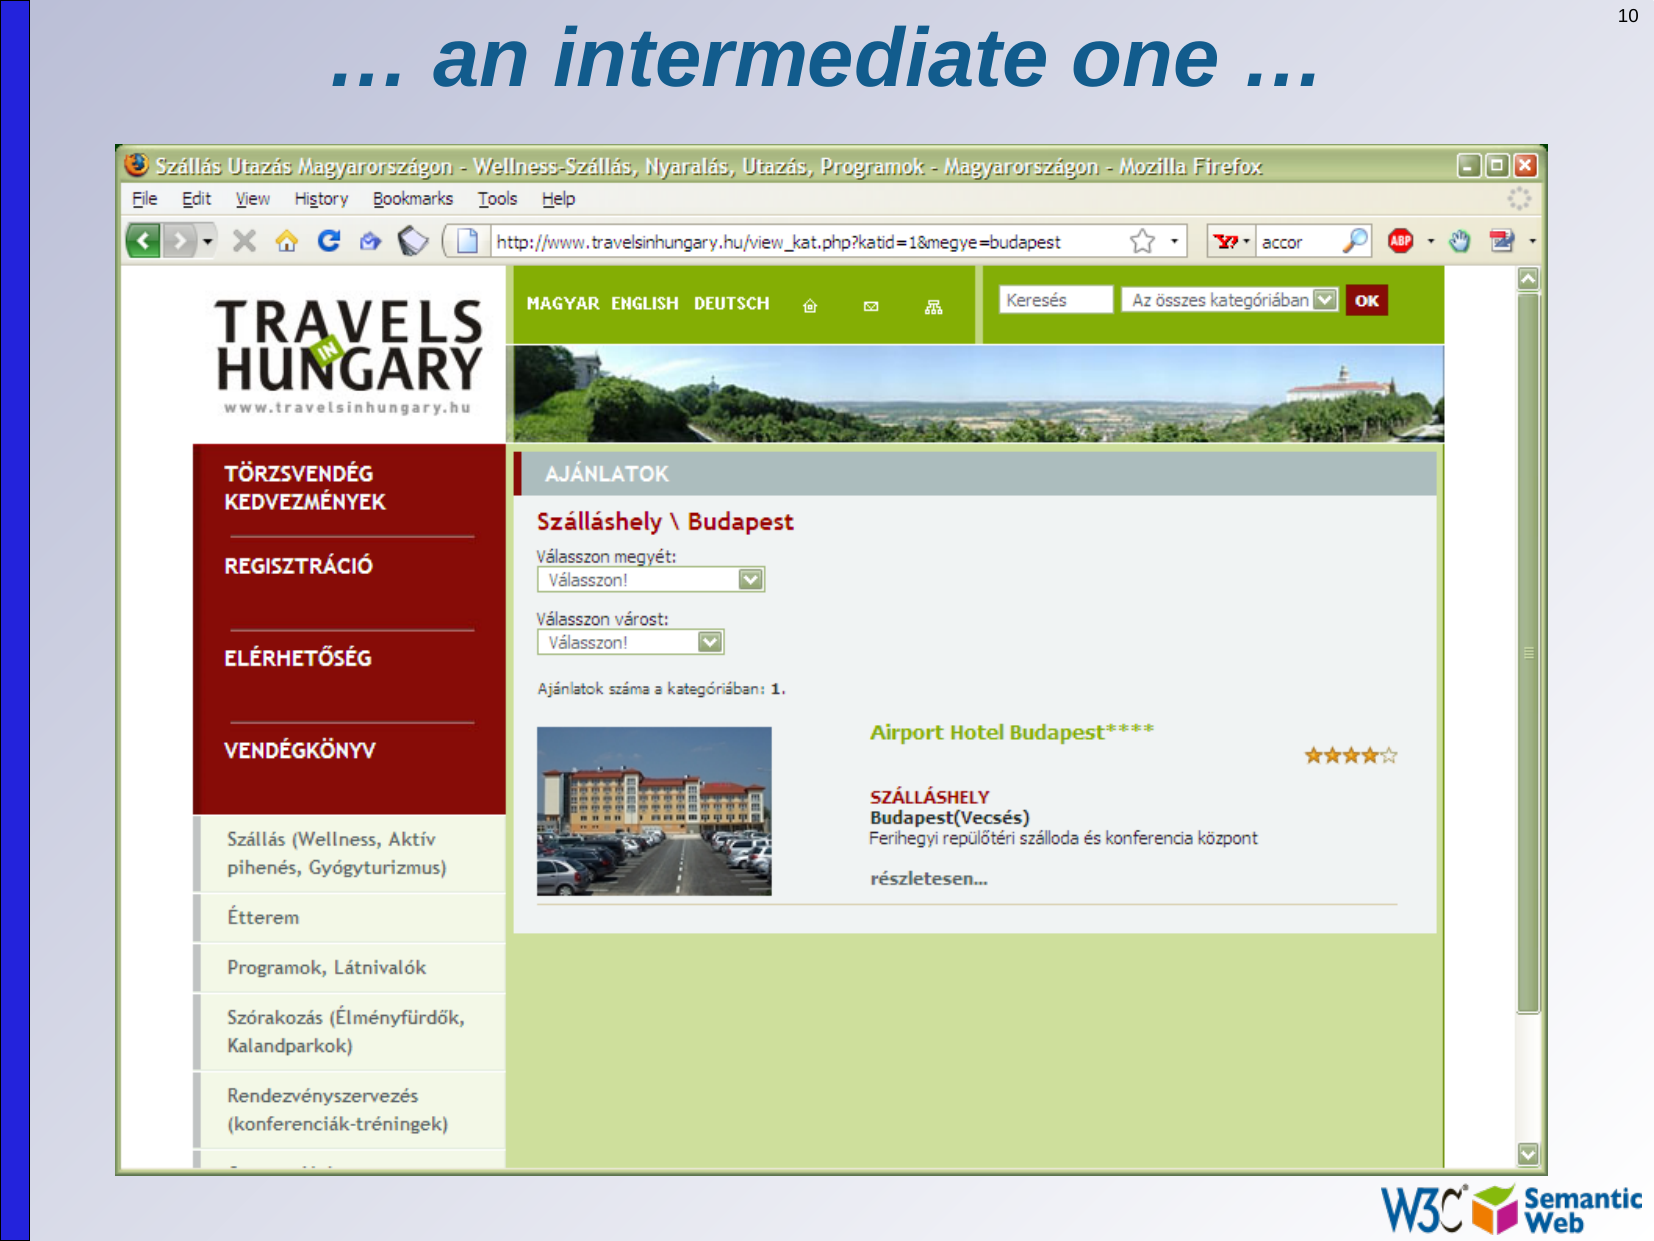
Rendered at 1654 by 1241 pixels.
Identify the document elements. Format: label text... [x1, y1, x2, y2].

picture [115, 144, 1548, 1177]
title … an intermediate one … [0, 7, 1654, 111]
picture [1381, 1181, 1642, 1235]
